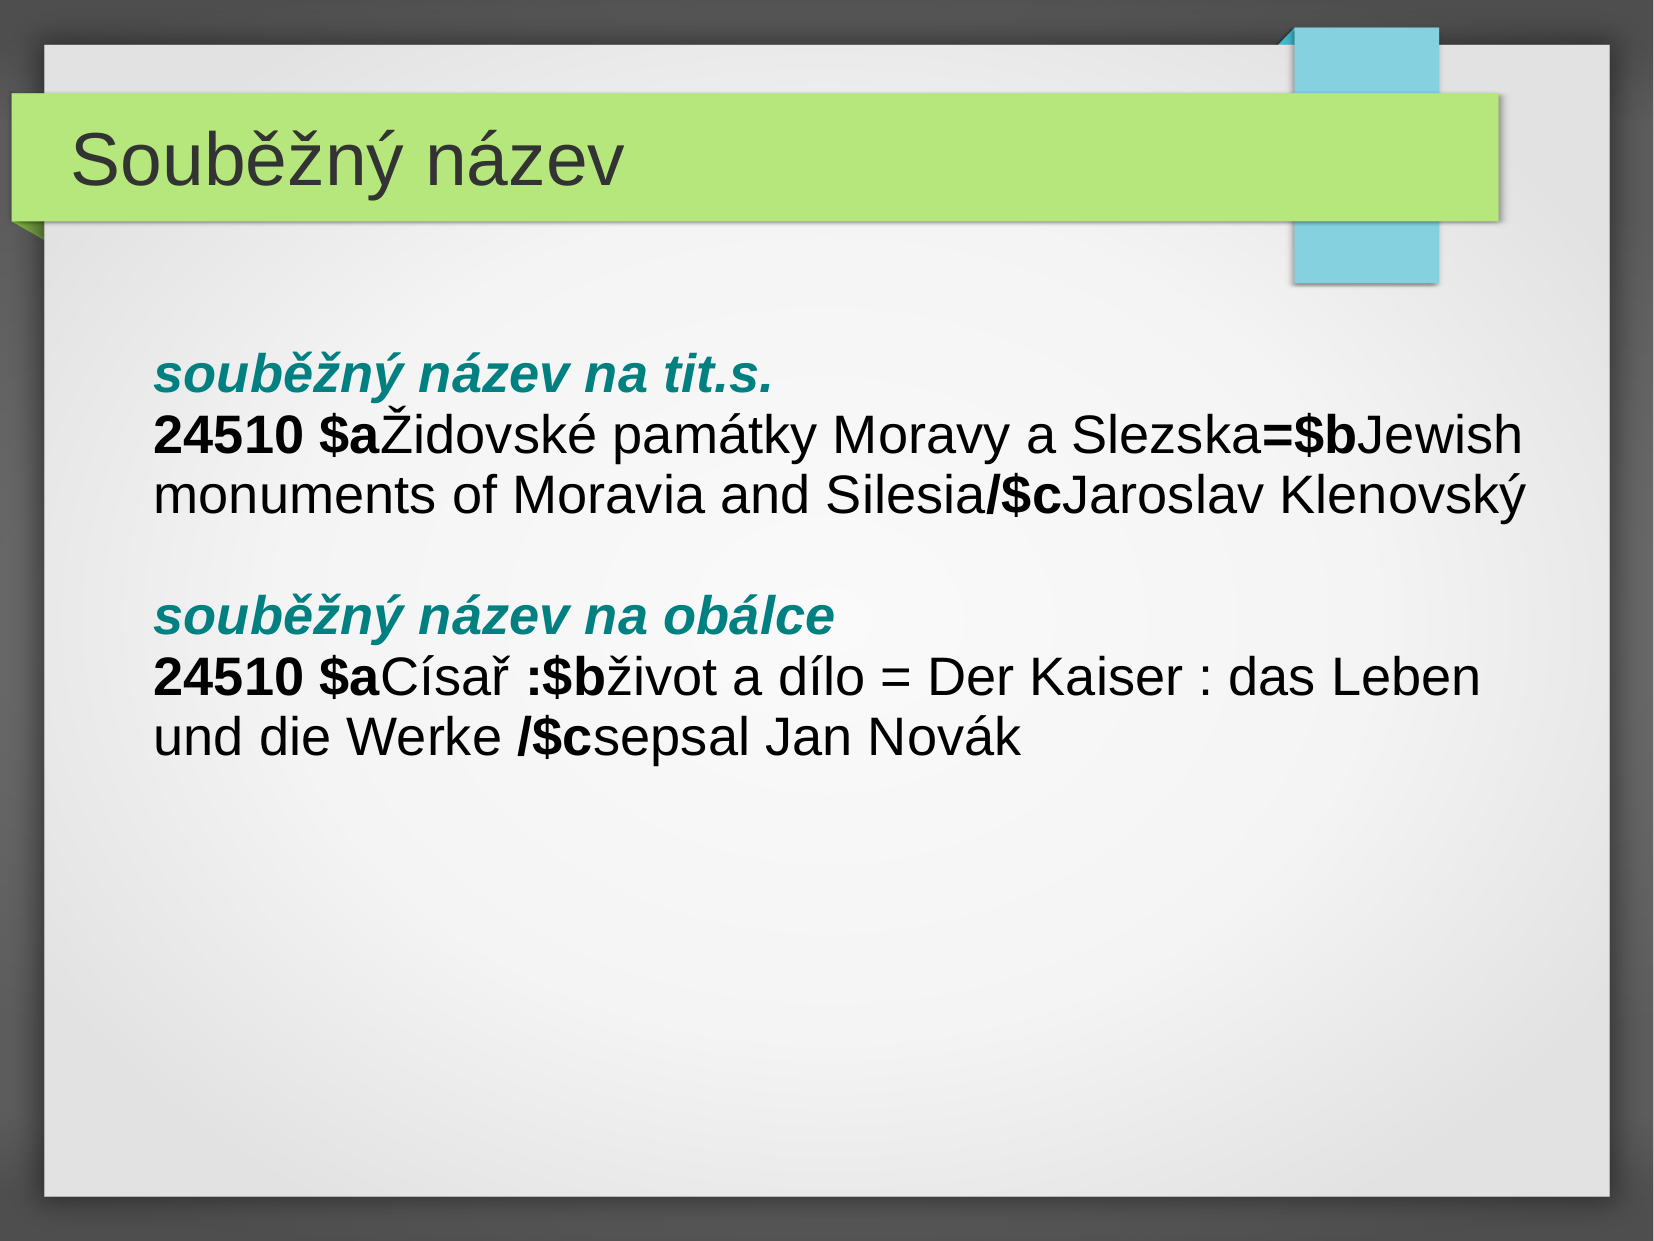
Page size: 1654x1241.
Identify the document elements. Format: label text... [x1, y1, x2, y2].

picture [0, 0, 1654, 1241]
list souběžný název na tit.s. 24510 $aŽidovské památky Moravy a Slezska=$bJewish monuments of Moravia and Silesia/$cJaroslav Klenovský souběžný název na obálce 24510 $aCísař :$bživot a dílo = Der Kaiser : das Leben und die Werke /$csepsal Jan Novák [82, 343, 1538, 1063]
title Souběžný název [70, 106, 1229, 213]
